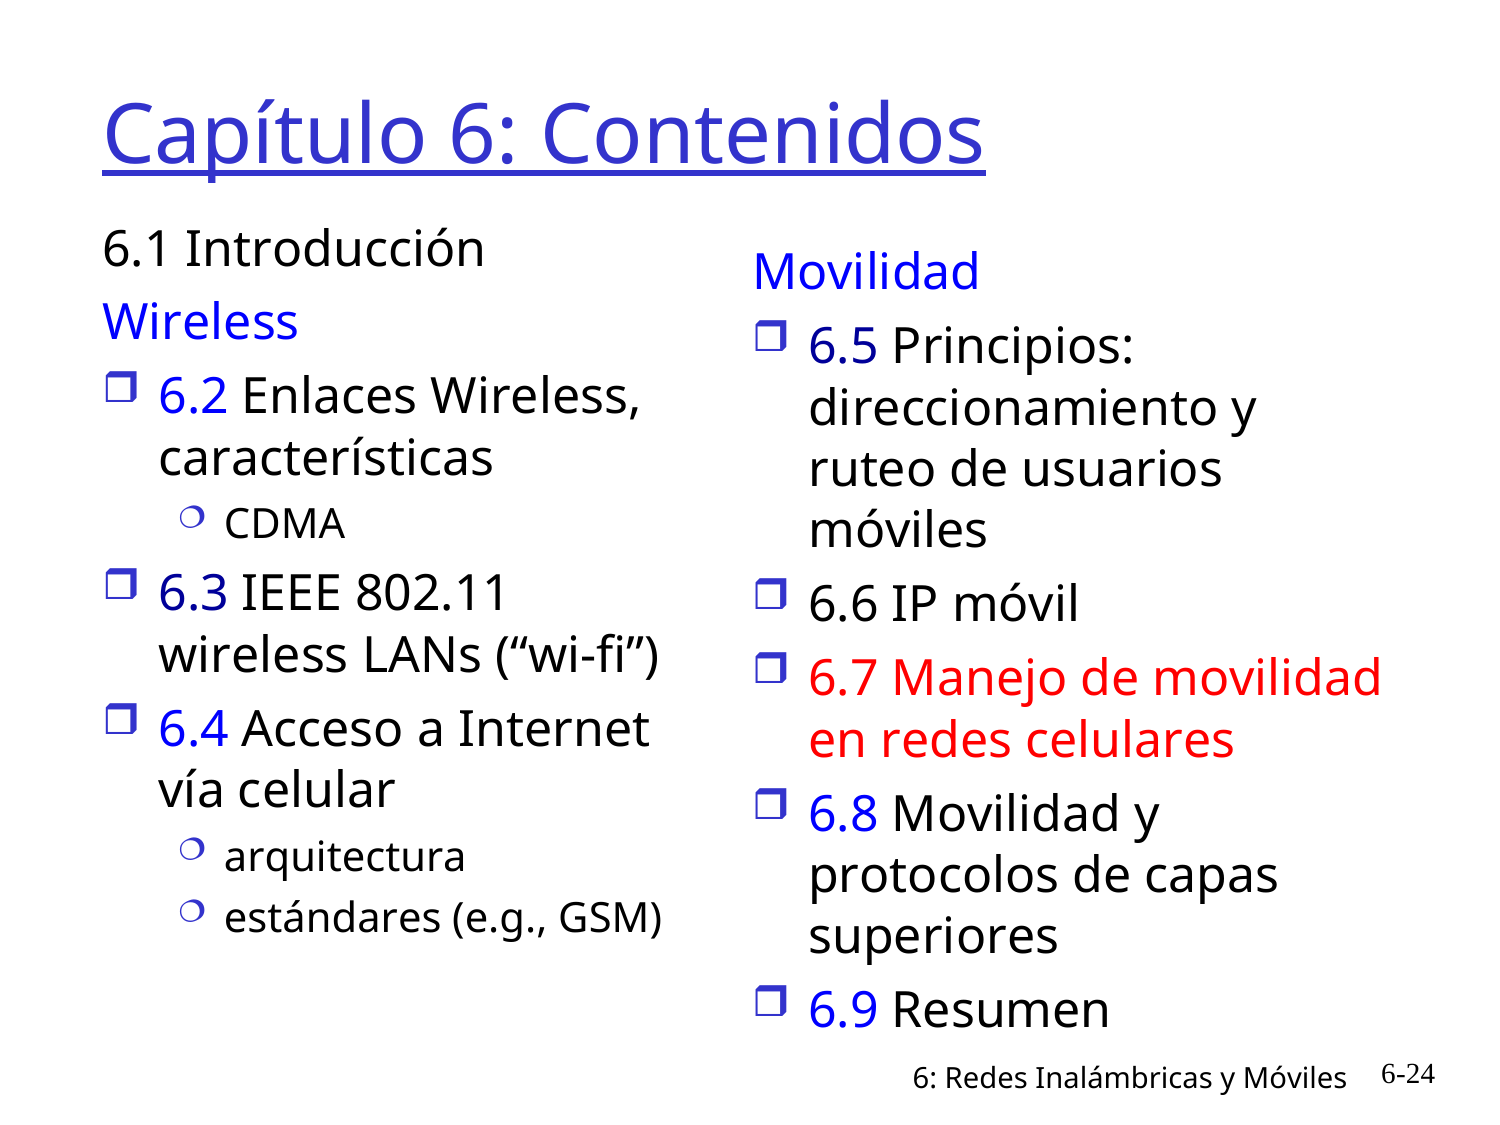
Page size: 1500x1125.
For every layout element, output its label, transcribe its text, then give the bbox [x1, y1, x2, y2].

list Movilidad 6.5 Principios: direccionamiento y ruteo de usuarios móviles 6.6 IP móvil 6.7 Manejo de movilidad en redes celulares 6.8 Movilidad y protocolos de capas superiores 6.9 Resumen [737, 232, 1403, 998]
title Capítulo 6: Contenidos [87, 37, 1363, 225]
list 6.1 Introducción Wireless 6.2 Enlaces Wireless, características CDMA 6.3 IEEE 802.11 wireless LANs (“wi-fi”) 6.4 Acceso a Internet vía celular arquitectura estándares (e.g., GSM) [87, 209, 713, 972]
